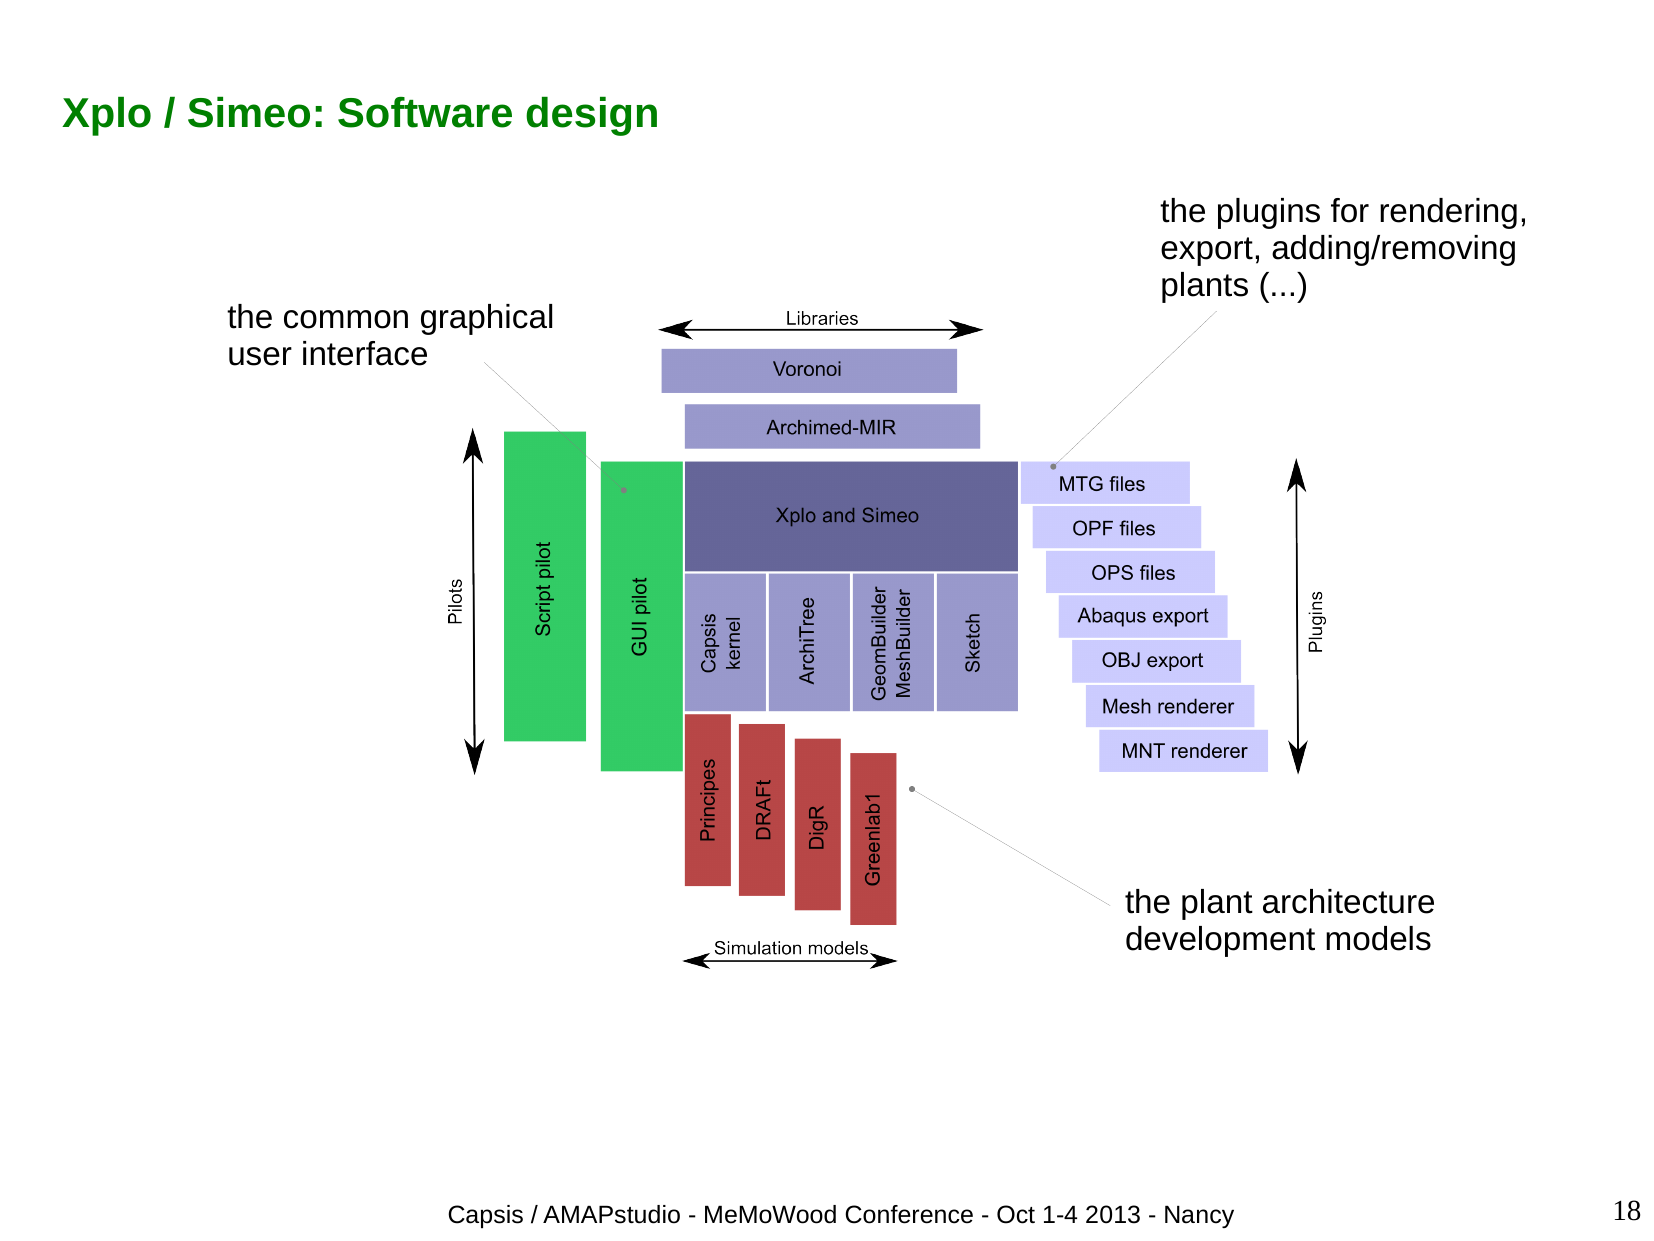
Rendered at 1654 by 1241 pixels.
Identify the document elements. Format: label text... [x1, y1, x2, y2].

text_box Xplo / Simeo: Software design [47, 82, 1418, 144]
picture [448, 311, 1326, 969]
text_box the plugins for rendering, export, adding/removing plants (...) [1145, 185, 1548, 312]
text_box the common graphical user interface [212, 291, 591, 381]
text_box Capsis / AMAPstudio - MeMoWood Conference - Oct 1-4 2013 - Nancy [307, 1192, 1377, 1236]
text_box the plant architecture development models [1326, 875, 1560, 965]
